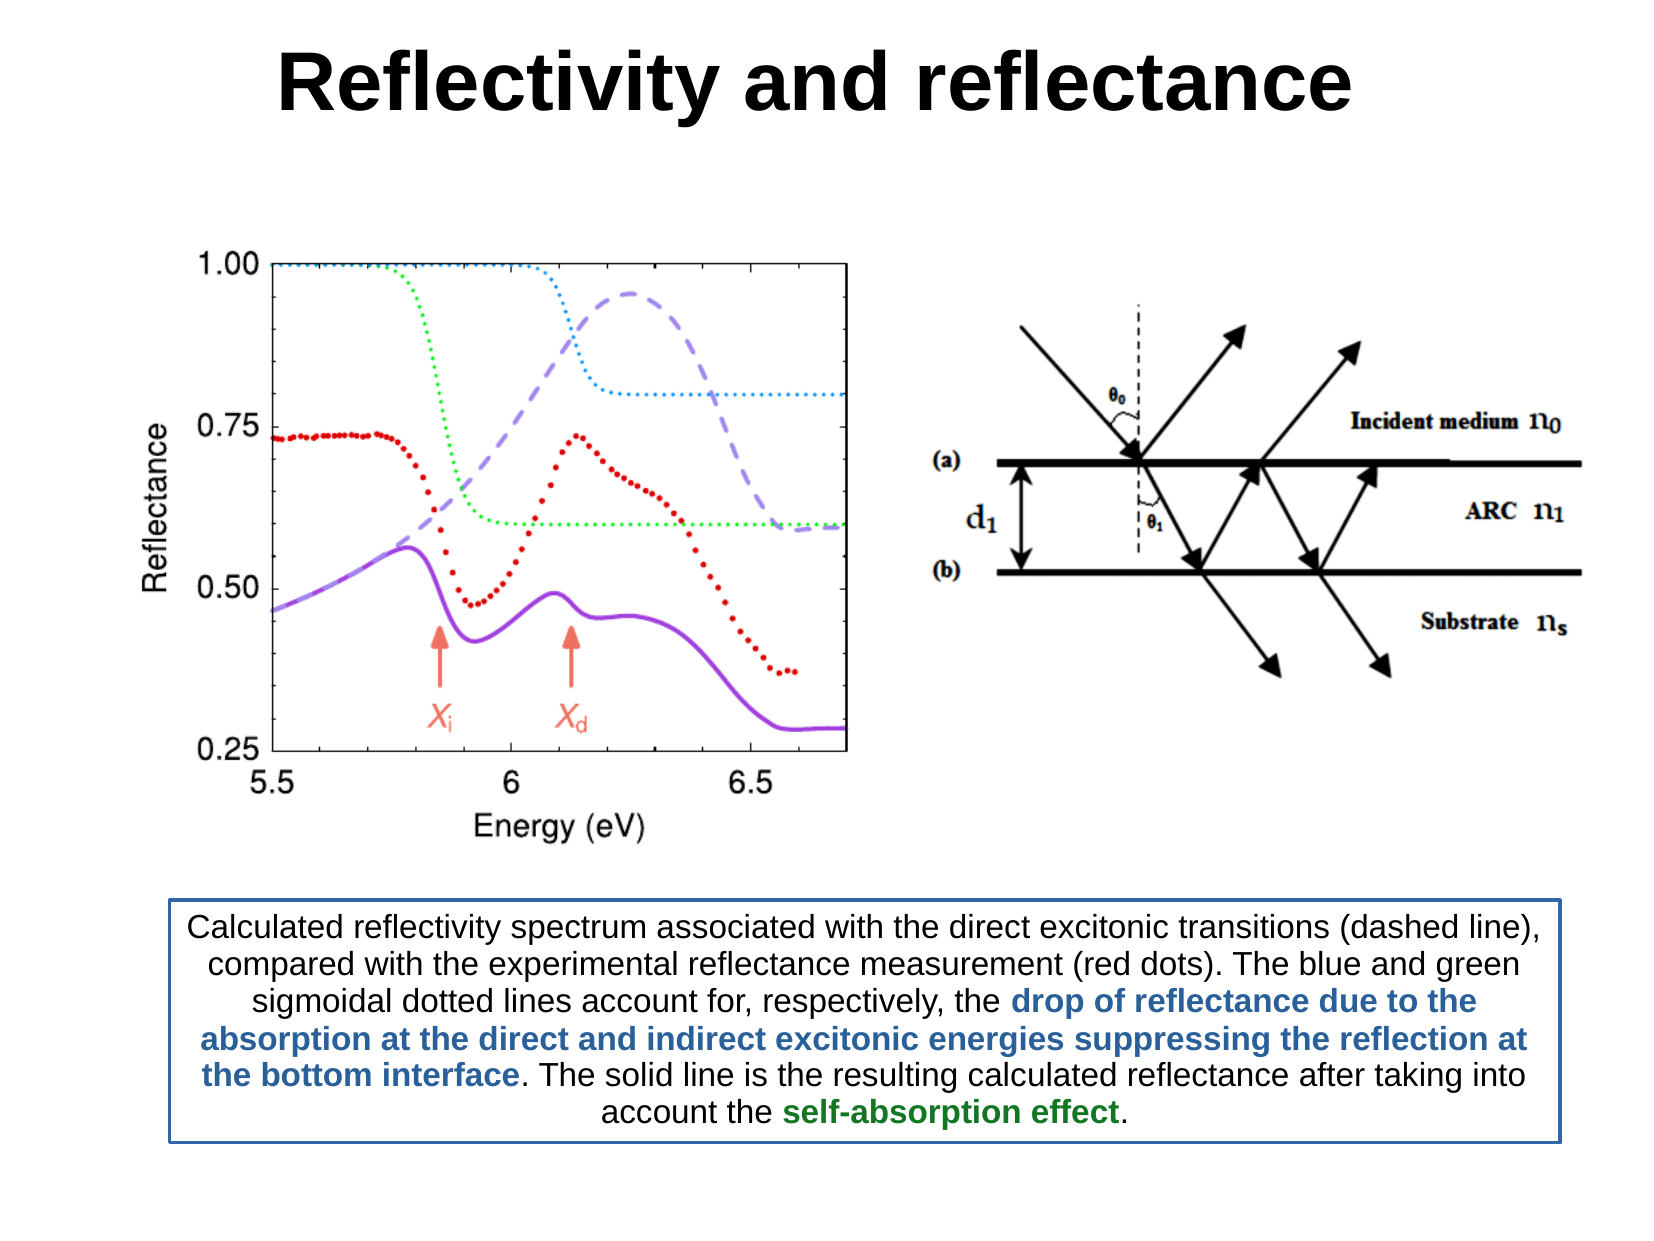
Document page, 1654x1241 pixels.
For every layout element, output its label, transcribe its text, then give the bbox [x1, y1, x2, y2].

picture [94, 239, 1592, 871]
text_box Calculated reflectivity spectrum associated with the direct excitonic transitions (dashed line), compared with the experimental reflectance measurement (red dots). The blue and green sigmoidal dotted lines account for, respectively, the drop of reflectance due to the absorption at the direct and indirect excitonic energies suppressing the reflection at the bottom interface. The solid line is the resulting calculated reflectance after taking into account the self-absorption effect. [169, 900, 1561, 1143]
text_box Reflectivity and reflectance [261, 27, 1372, 184]
